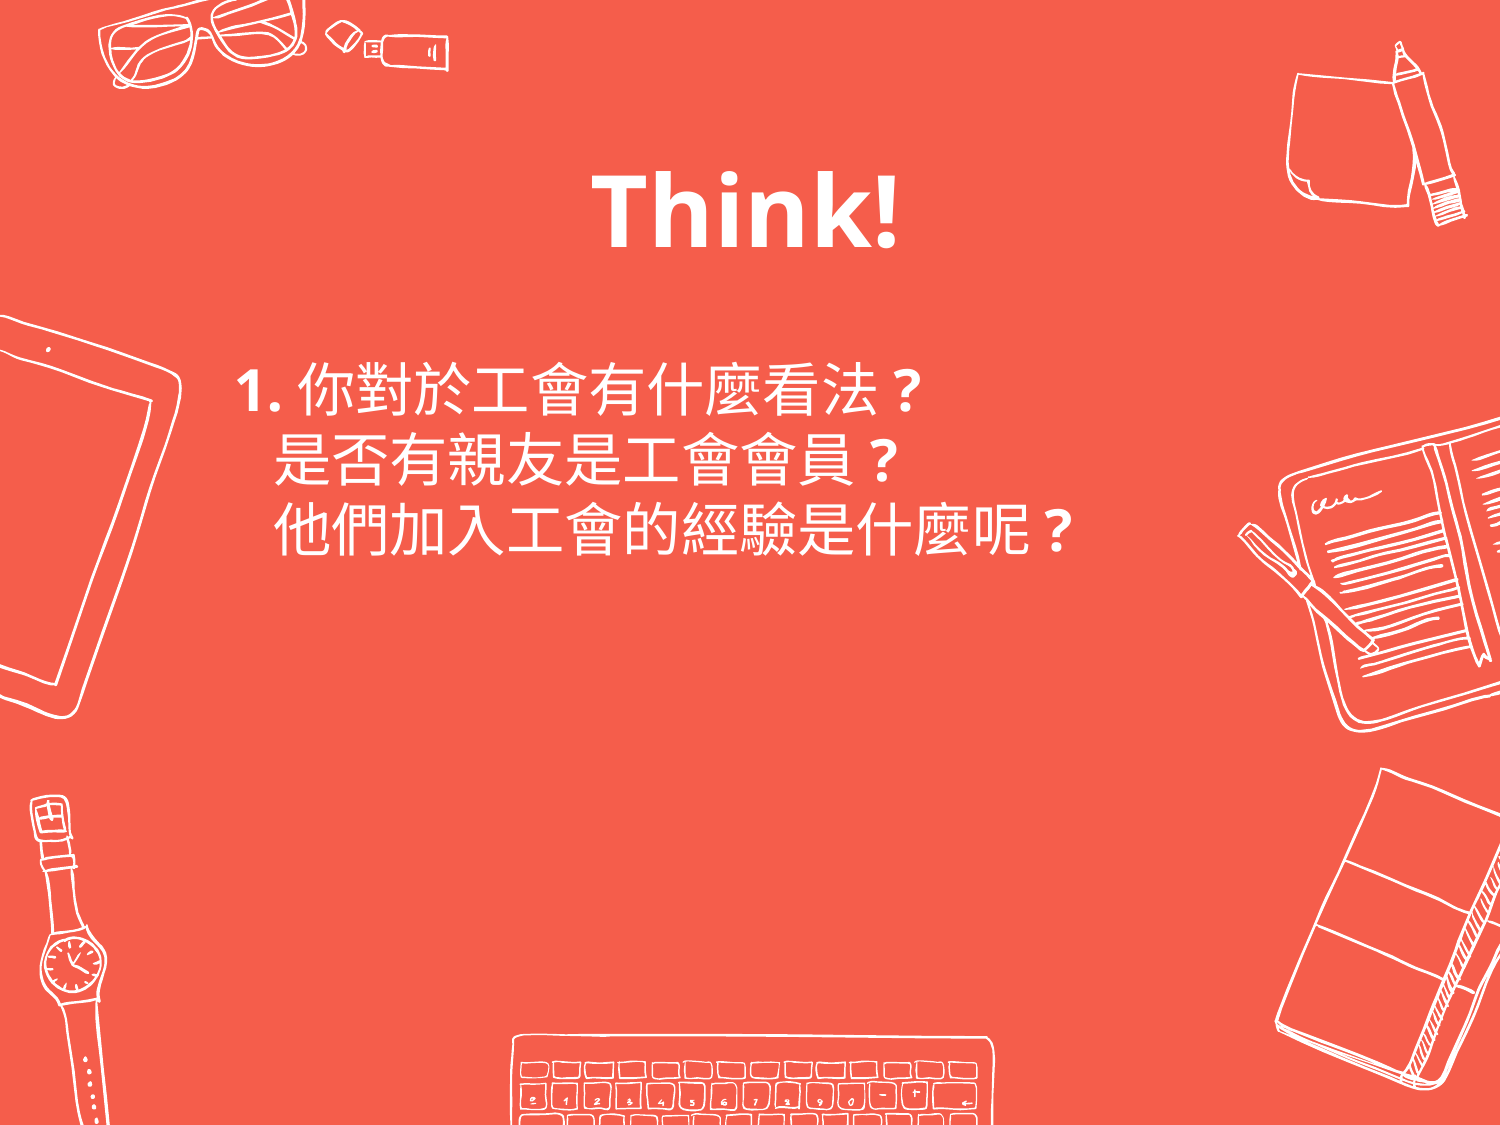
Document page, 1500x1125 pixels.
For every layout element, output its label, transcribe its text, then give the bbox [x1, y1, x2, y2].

subtitle 1.你對於工會有什麼看法? 是否有親友是工會會員? 他們加入工會的經驗是什麼呢? [218, 338, 1306, 658]
title Think! [277, 101, 1215, 283]
